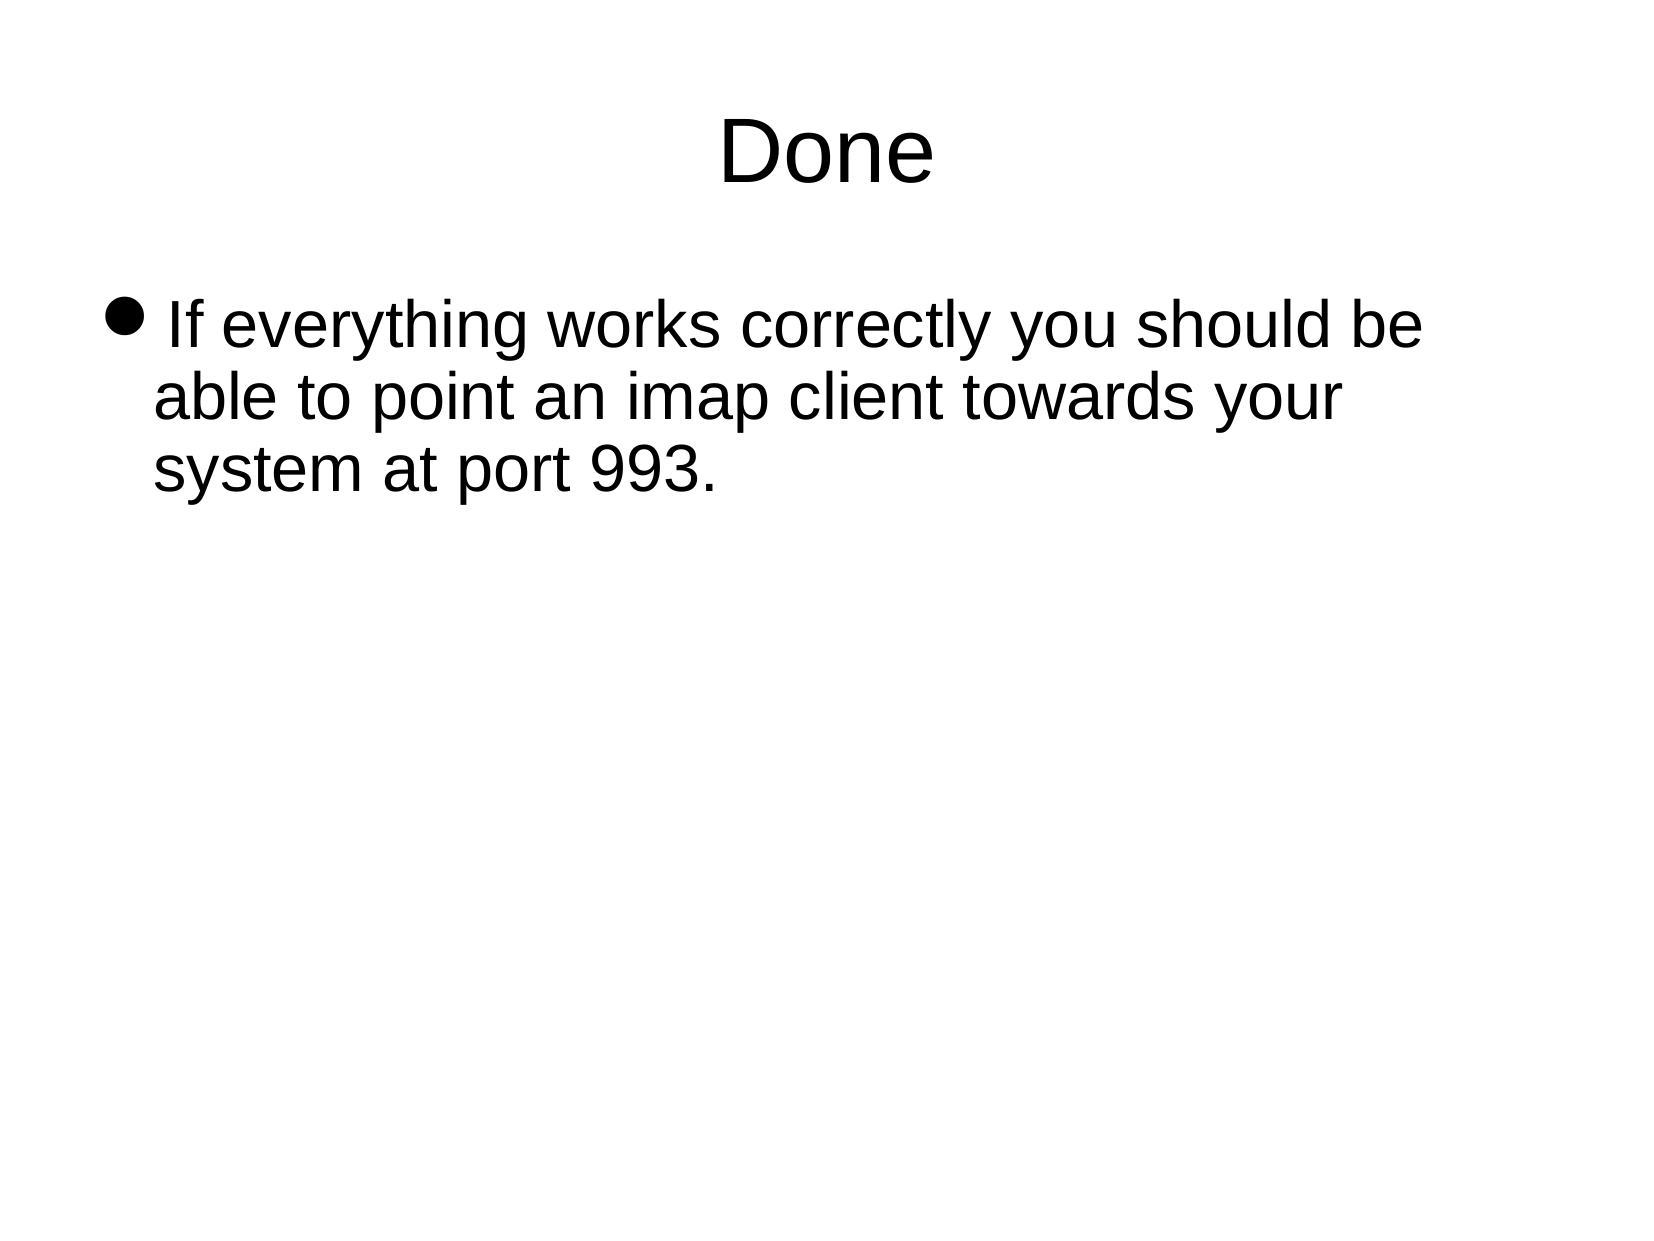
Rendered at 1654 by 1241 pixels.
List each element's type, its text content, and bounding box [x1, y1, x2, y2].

text_box If everything works correctly you should be able to point an imap client towards your system at port 993. [82, 290, 1571, 1109]
text_box Done [82, 56, 1571, 250]
